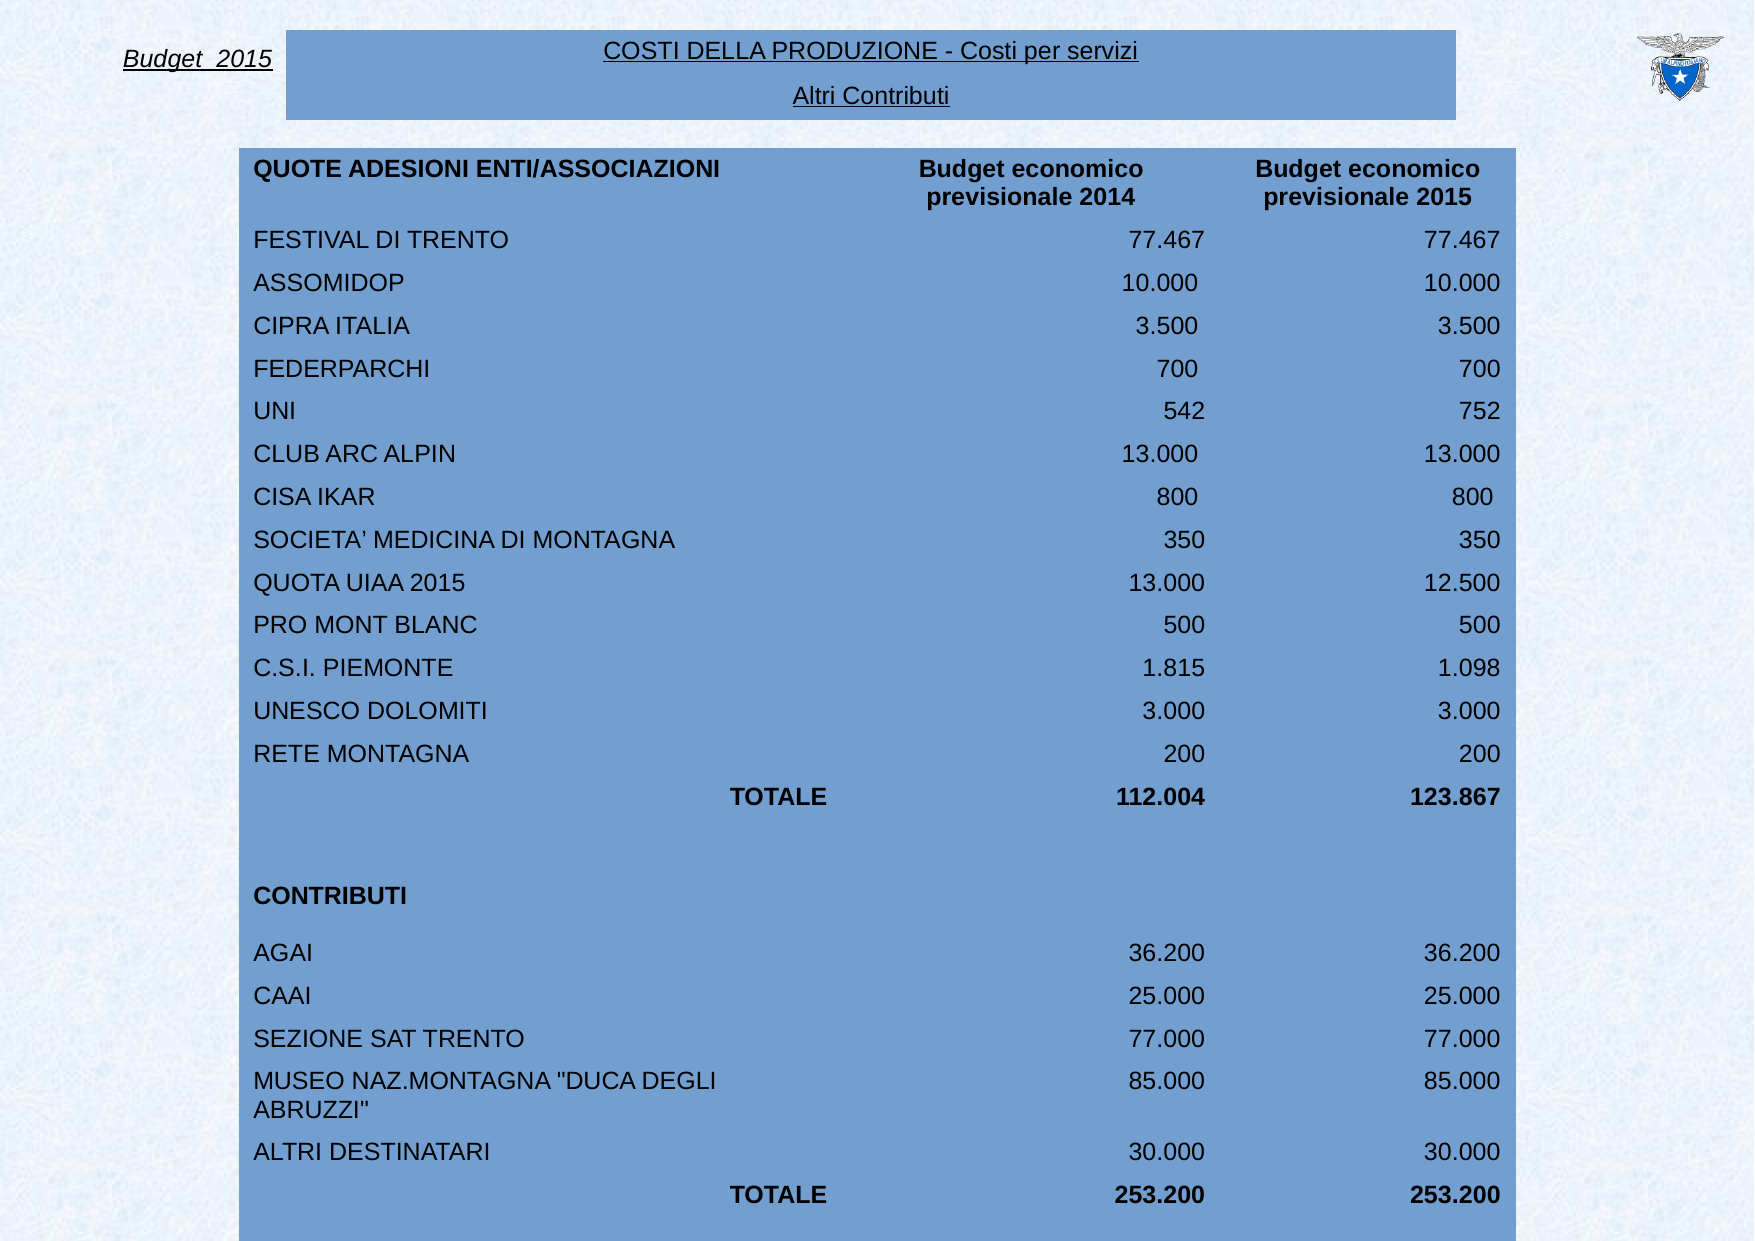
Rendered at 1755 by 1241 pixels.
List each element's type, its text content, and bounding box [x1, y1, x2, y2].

table_cell 30.000 [1220, 1131, 1516, 1174]
table_cell 85.000 [1220, 1060, 1516, 1131]
table_cell 77.000 [1220, 1017, 1516, 1060]
table_cell 25.000 [1220, 974, 1516, 1017]
table_cell 3.500 [1220, 304, 1516, 347]
table_cell RETE MONTAGNA [239, 732, 842, 775]
table_cell 700 [842, 347, 1220, 390]
table_cell 77.467 [1220, 218, 1516, 261]
table_header COSTI DELLA PRODUZIONE - Costi per servizi [286, 30, 1456, 75]
table_cell CIPRA ITALIA [239, 304, 842, 347]
table_cell [842, 875, 1220, 931]
table_cell 36.200 [842, 931, 1220, 974]
table_cell 30.000 [842, 1131, 1220, 1174]
table_cell SOCIETA’ MEDICINA DI MONTAGNA [239, 518, 842, 561]
table_cell 3.000 [1220, 689, 1516, 732]
table_cell 112.004 [842, 775, 1220, 818]
table_cell [842, 1216, 1220, 1241]
table_cell CISA IKAR [239, 475, 842, 518]
table_header Budget economico previsionale 2014 [842, 148, 1220, 218]
table_cell [842, 818, 1220, 875]
table_cell CAAI [239, 974, 842, 1017]
table_cell 200 [842, 732, 1220, 775]
table_cell [239, 818, 842, 875]
table_cell 25.000 [842, 974, 1220, 1017]
table_cell 1.815 [842, 647, 1220, 689]
table_cell FEDERPARCHI [239, 347, 842, 390]
table_cell 253.200 [1220, 1174, 1516, 1216]
table_cell 350 [1220, 518, 1516, 561]
table_cell [1220, 875, 1516, 931]
table_cell 3.000 [842, 689, 1220, 732]
table_cell 542 [842, 390, 1220, 433]
table_cell 3.500 [842, 304, 1220, 347]
table_cell UNI [239, 390, 842, 433]
table_cell TOTALE [239, 1174, 842, 1216]
table_cell 10.000 [1220, 261, 1516, 304]
table_cell PRO MONT BLANC [239, 604, 842, 647]
table_cell 752 [1220, 390, 1516, 433]
table_cell 77.000 [842, 1017, 1220, 1060]
table_cell 85.000 [842, 1060, 1220, 1131]
table_cell 13.000 [1220, 433, 1516, 475]
table_header Budget economico previsionale 2015 [1220, 148, 1516, 218]
text_box Budget 2015 [50, 35, 346, 82]
table_header QUOTE ADESIONI ENTI/ASSOCIAZIONI [239, 148, 842, 218]
table_cell AGAI [239, 931, 842, 974]
table_cell 350 [842, 518, 1220, 561]
table_cell 200 [1220, 732, 1516, 775]
table_cell 500 [842, 604, 1220, 647]
table_cell CLUB ARC ALPIN [239, 433, 842, 475]
table_cell 800 [842, 475, 1220, 518]
table_cell 36.200 [1220, 931, 1516, 974]
table_cell 13.000 [842, 561, 1220, 604]
table_cell 77.467 [842, 218, 1220, 261]
table_cell [1220, 1216, 1516, 1241]
table_cell UNESCO DOLOMITI [239, 689, 842, 732]
table_cell C.S.I. PIEMONTE [239, 647, 842, 689]
table_cell QUOTA UIAA 2015 [239, 561, 842, 604]
table_cell 253.200 [842, 1174, 1220, 1216]
table_cell [1220, 818, 1516, 875]
table_cell SEZIONE SAT TRENTO [239, 1017, 842, 1060]
table_cell CONTRIBUTI [239, 875, 842, 931]
table_cell 500 [1220, 604, 1516, 647]
table_cell ASSOMIDOP [239, 261, 842, 304]
table_cell 700 [1220, 347, 1516, 390]
table_cell [239, 1216, 842, 1241]
table_cell ALTRI DESTINATARI [239, 1131, 842, 1174]
table_cell MUSEO NAZ.MONTAGNA "DUCA DEGLI ABRUZZI" [239, 1060, 842, 1131]
table_cell 12.500 [1220, 561, 1516, 604]
table_cell 123.867 [1220, 775, 1516, 818]
table_cell 1.098 [1220, 647, 1516, 689]
table_cell 800 [1220, 475, 1516, 518]
table_cell TOTALE [239, 775, 842, 818]
table_cell 13.000 [842, 433, 1220, 475]
picture [1633, 29, 1728, 108]
table_cell Altri Contributi [286, 75, 1456, 120]
table_cell FESTIVAL DI TRENTO [239, 218, 842, 261]
table_cell 10.000 [842, 261, 1220, 304]
